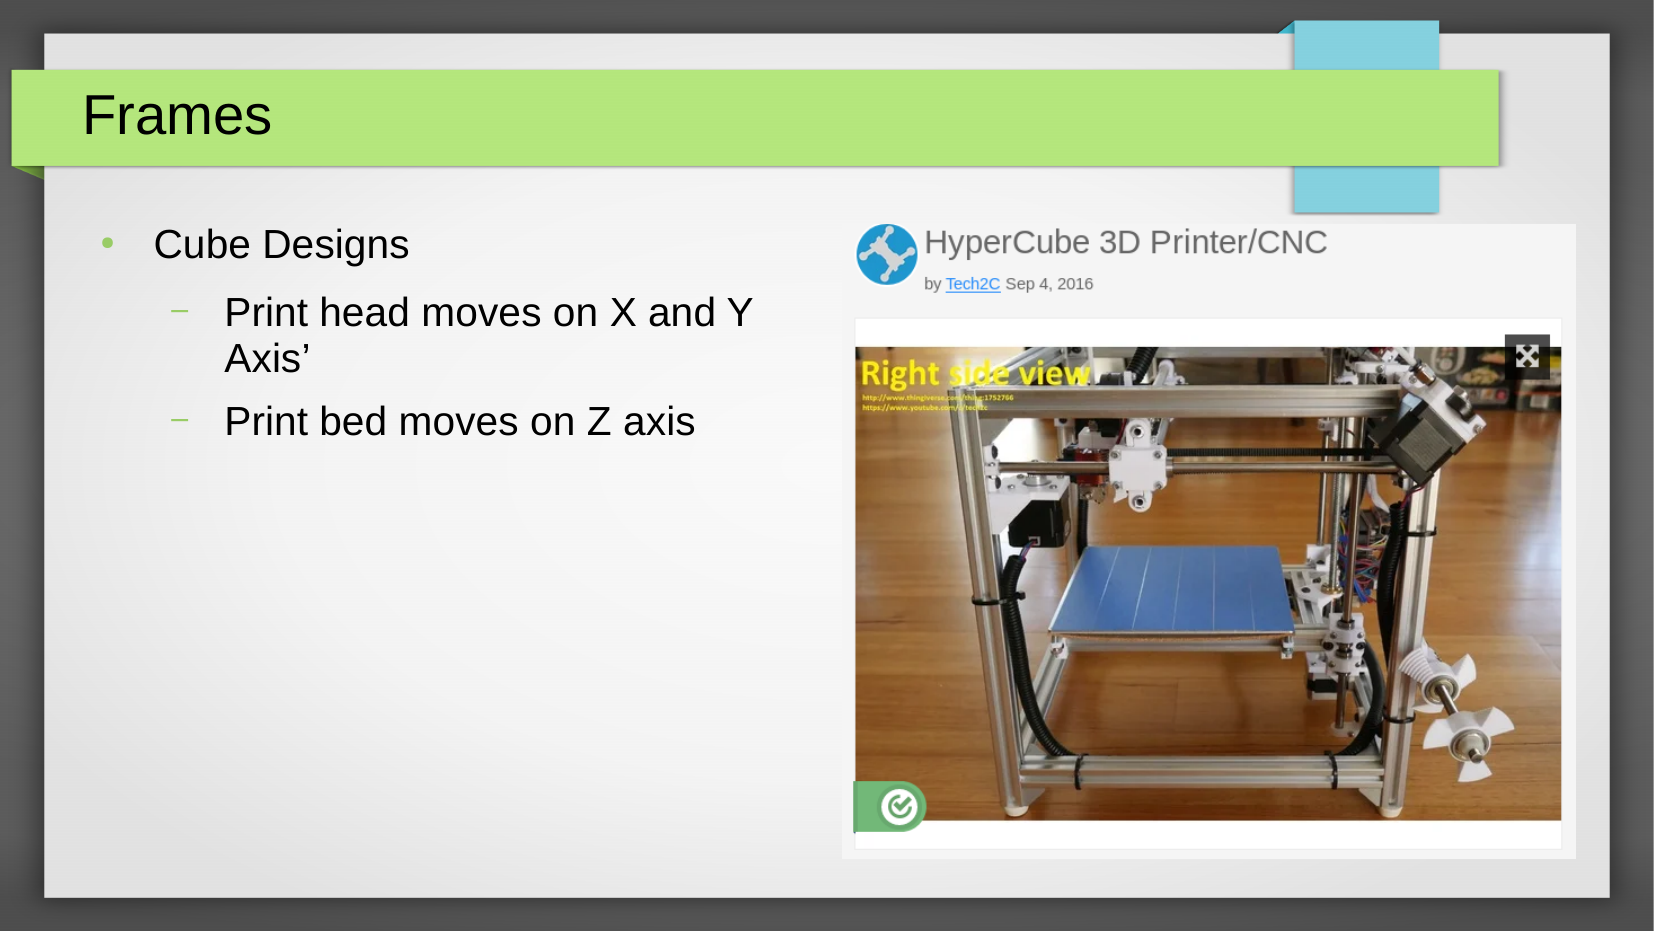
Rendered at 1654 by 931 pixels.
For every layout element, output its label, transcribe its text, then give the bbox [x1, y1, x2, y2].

picture [0, 0, 1654, 931]
title Frames [82, 70, 1264, 160]
list Cube Designs Print head moves on X and Y Axis’ Print bed moves on Z axis [82, 221, 826, 761]
